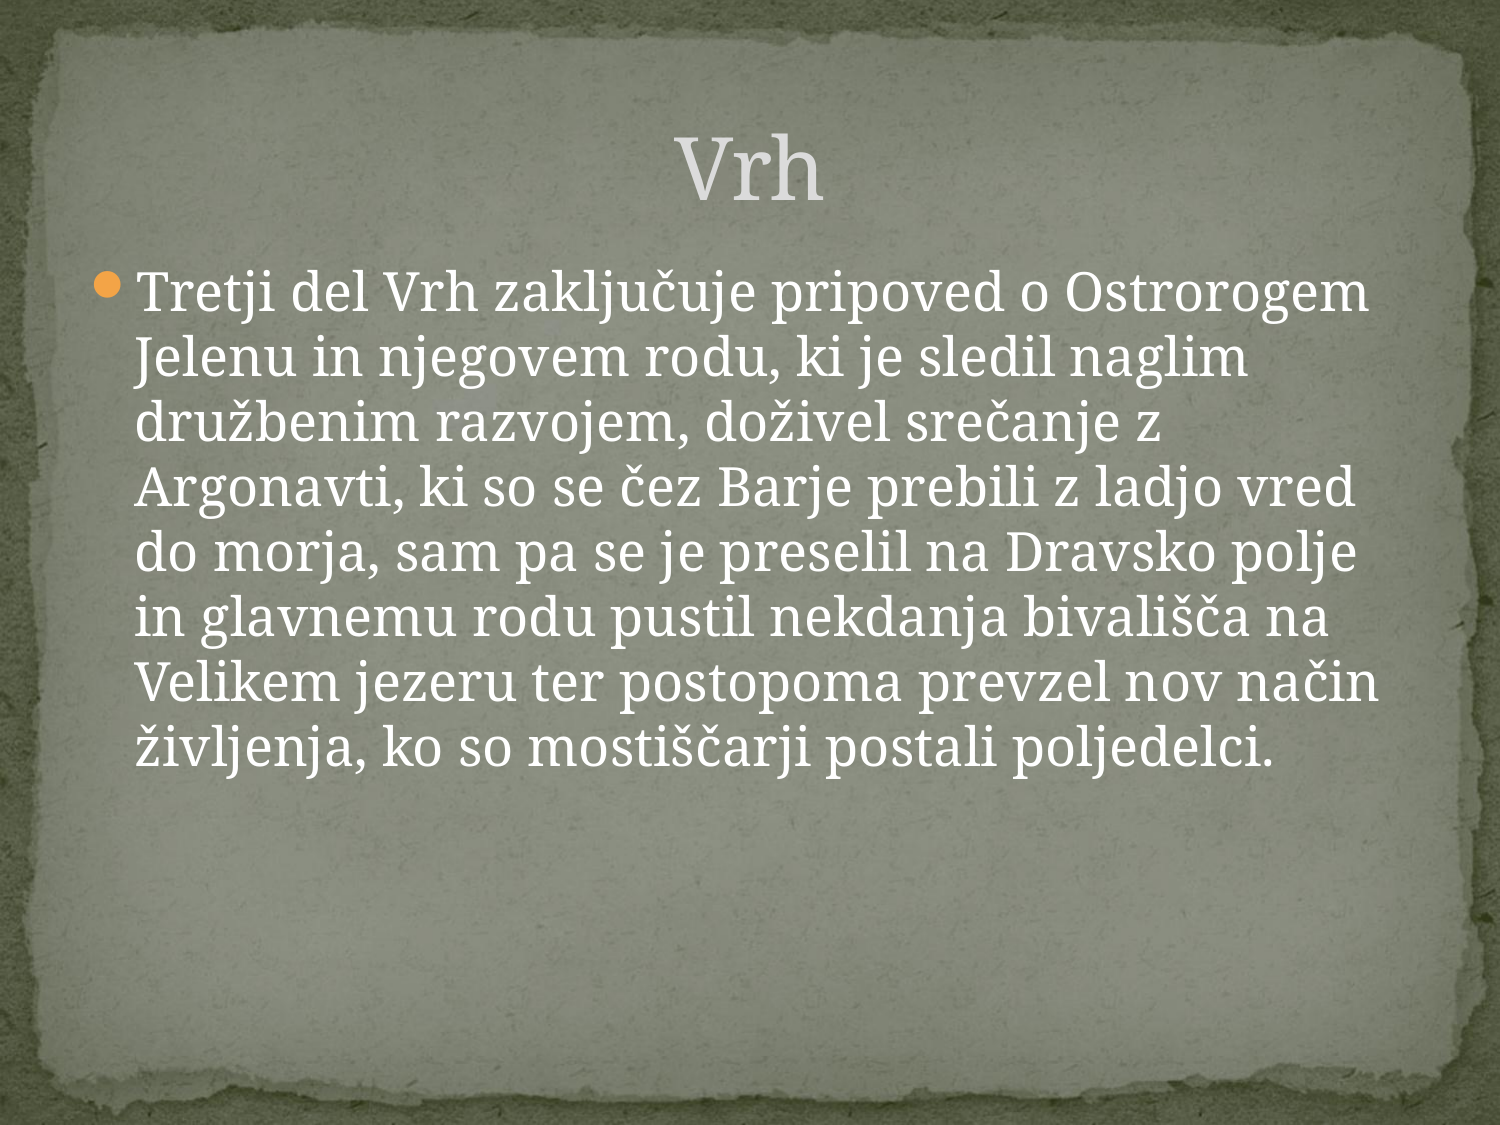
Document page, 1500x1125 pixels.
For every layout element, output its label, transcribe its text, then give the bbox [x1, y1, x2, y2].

picture [0, 0, 1500, 1125]
title Vrh [75, 24, 1425, 225]
list Tretji del Vrh zaključuje pripoved o Ostrorogem Jelenu in njegovem rodu, ki je sledil naglim družbenim razvojem, doživel srečanje z Argonavti, ki so se čez Barje prebili z ladjo vred do morja, sam pa se je preselil na Dravsko polje in glavnemu rodu pustil nekdanja bivališča na Velikem jezeru ter postopoma prevzel nov način življenja, ko so mostiščarji postali poljedelci. [75, 249, 1425, 1000]
